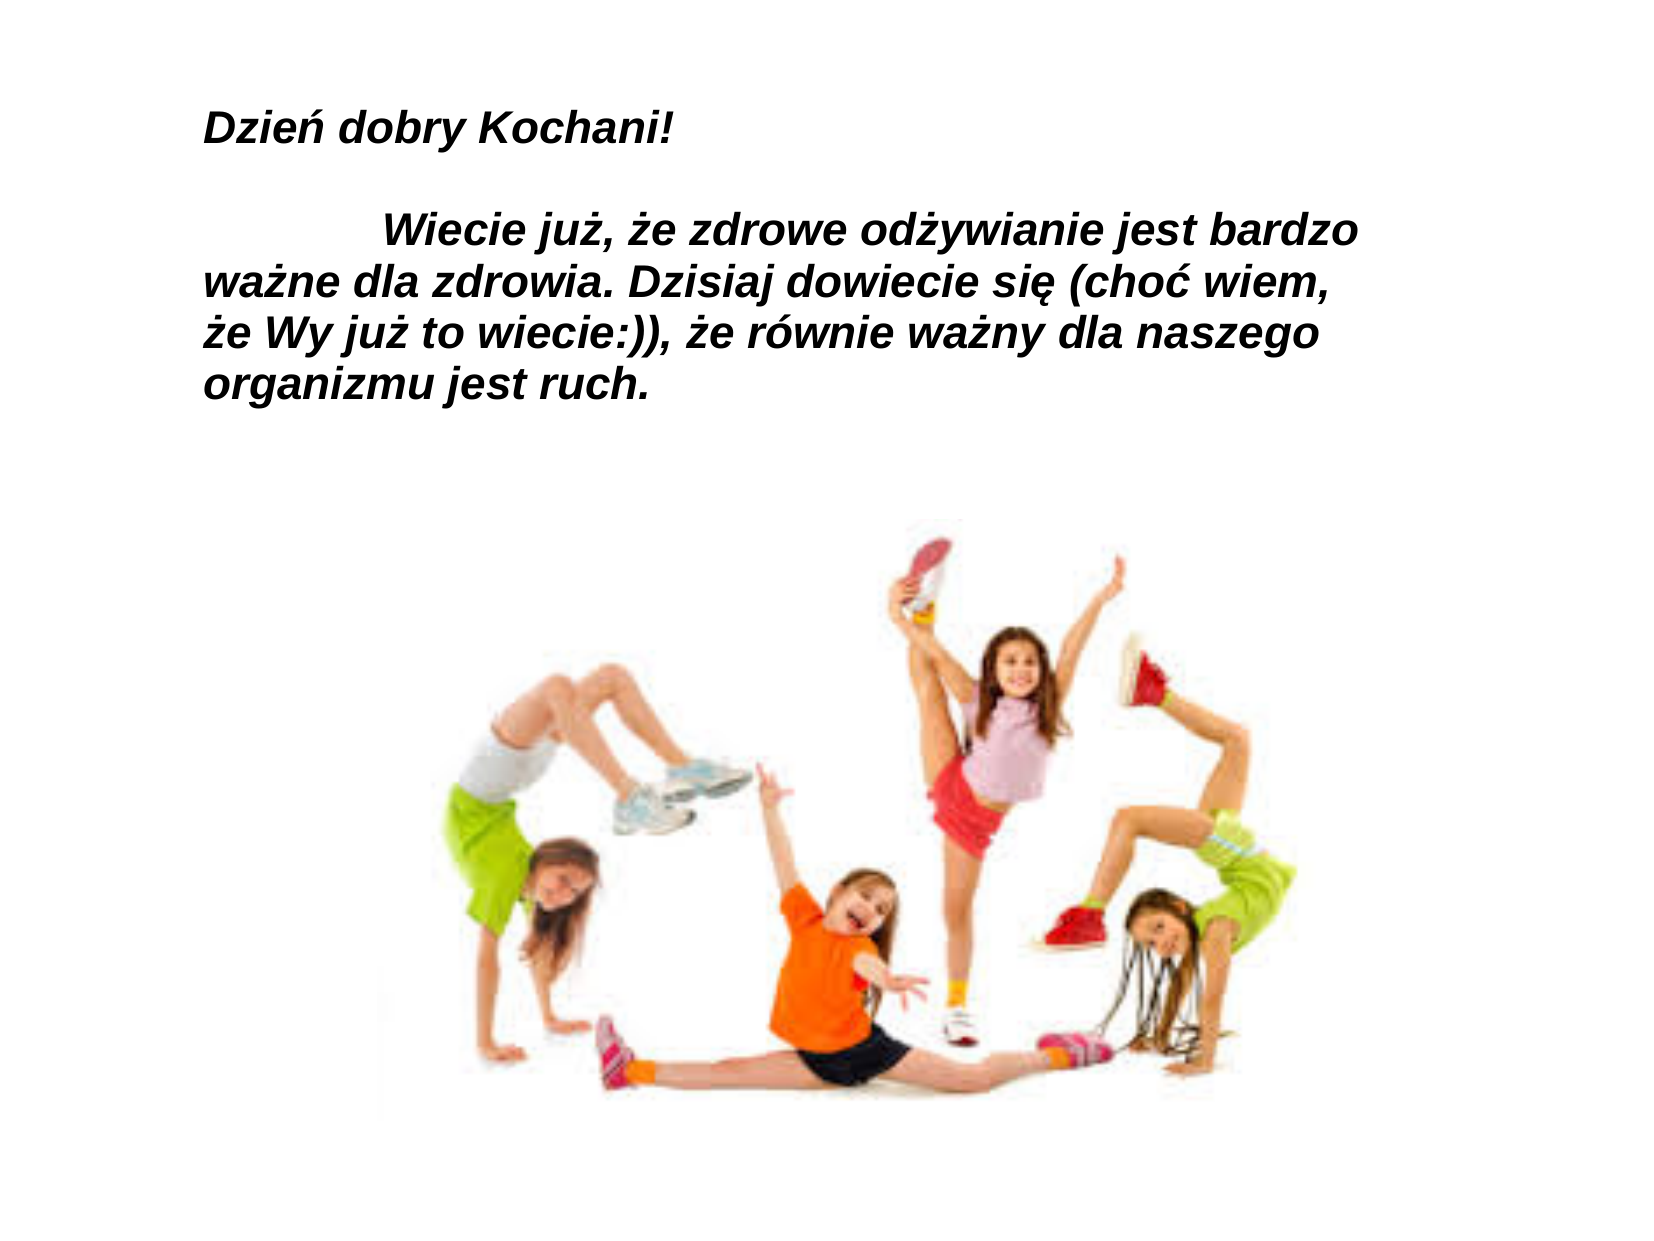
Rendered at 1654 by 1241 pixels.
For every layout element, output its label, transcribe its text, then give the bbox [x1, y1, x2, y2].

text_box Dzień dobry Kochani! Wiecie już, że zdrowe odżywianie jest bardzo ważne dla zdrowia. Dzisiaj dowiecie się (choć wiem, że Wy już to wiecie:)), że równie ważny dla naszego organizmu jest ruch. [188, 94, 1406, 472]
picture [377, 519, 1347, 1121]
